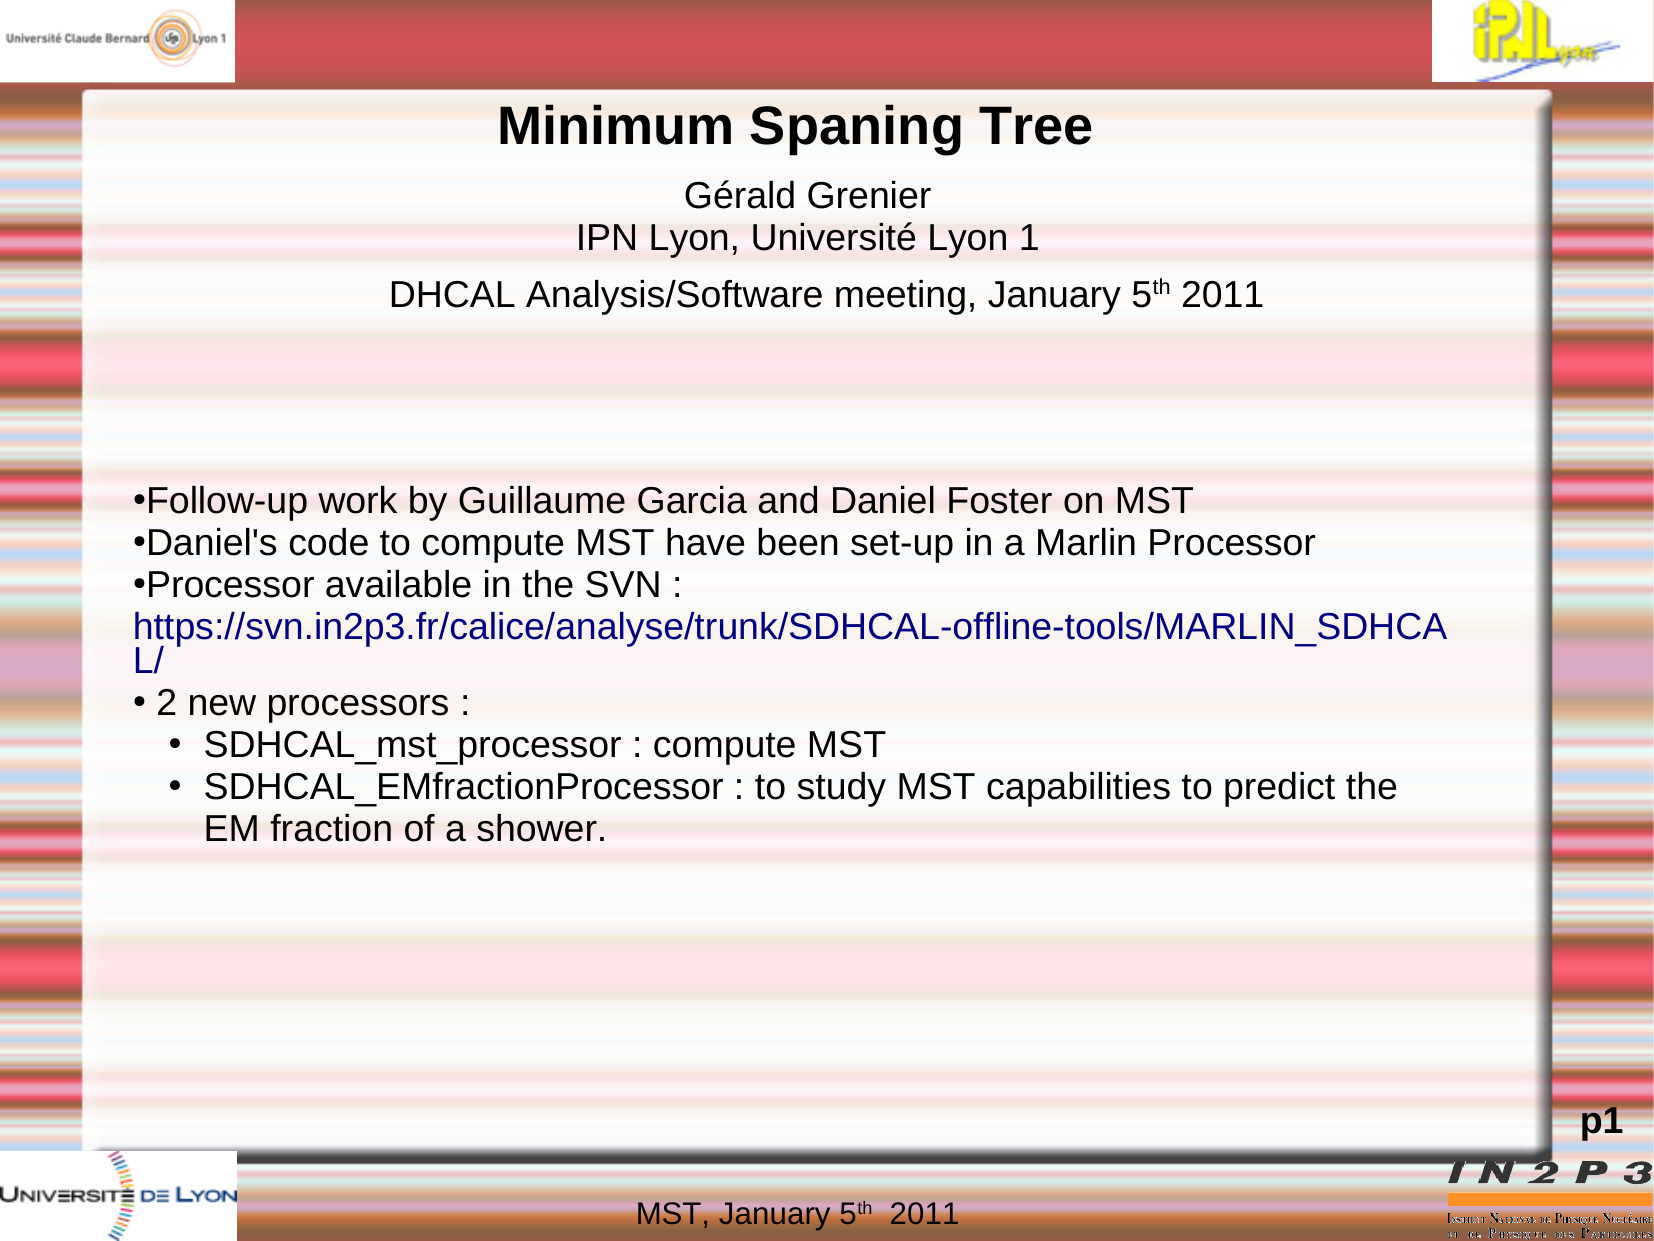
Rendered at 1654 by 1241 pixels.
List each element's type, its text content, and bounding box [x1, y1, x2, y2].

picture [0, 0, 1654, 1241]
text_box DHCAL Analysis/Software meeting, January 5th 2011 [374, 265, 1278, 325]
text_box Gérald Grenier IPN Lyon, Université Lyon 1 [561, 166, 1054, 265]
text_box Minimum Spaning Tree [482, 88, 1110, 178]
text_box Follow-up work by Guillaume Garcia and Daniel Foster on MST Daniel's code to compute MST have been set-up in a Marlin Processor Processor available in the SVN : https://svn.in2p3.fr/calice/analyse/trunk/SDHCAL-offline-tools/MARLIN_SDHCAL/ 2 new processors : SDHCAL_mst_processor : compute MST SDHCAL_EMfractionProcessor : to study MST capabilities to predict the EM fraction of a shower. [118, 472, 1477, 824]
